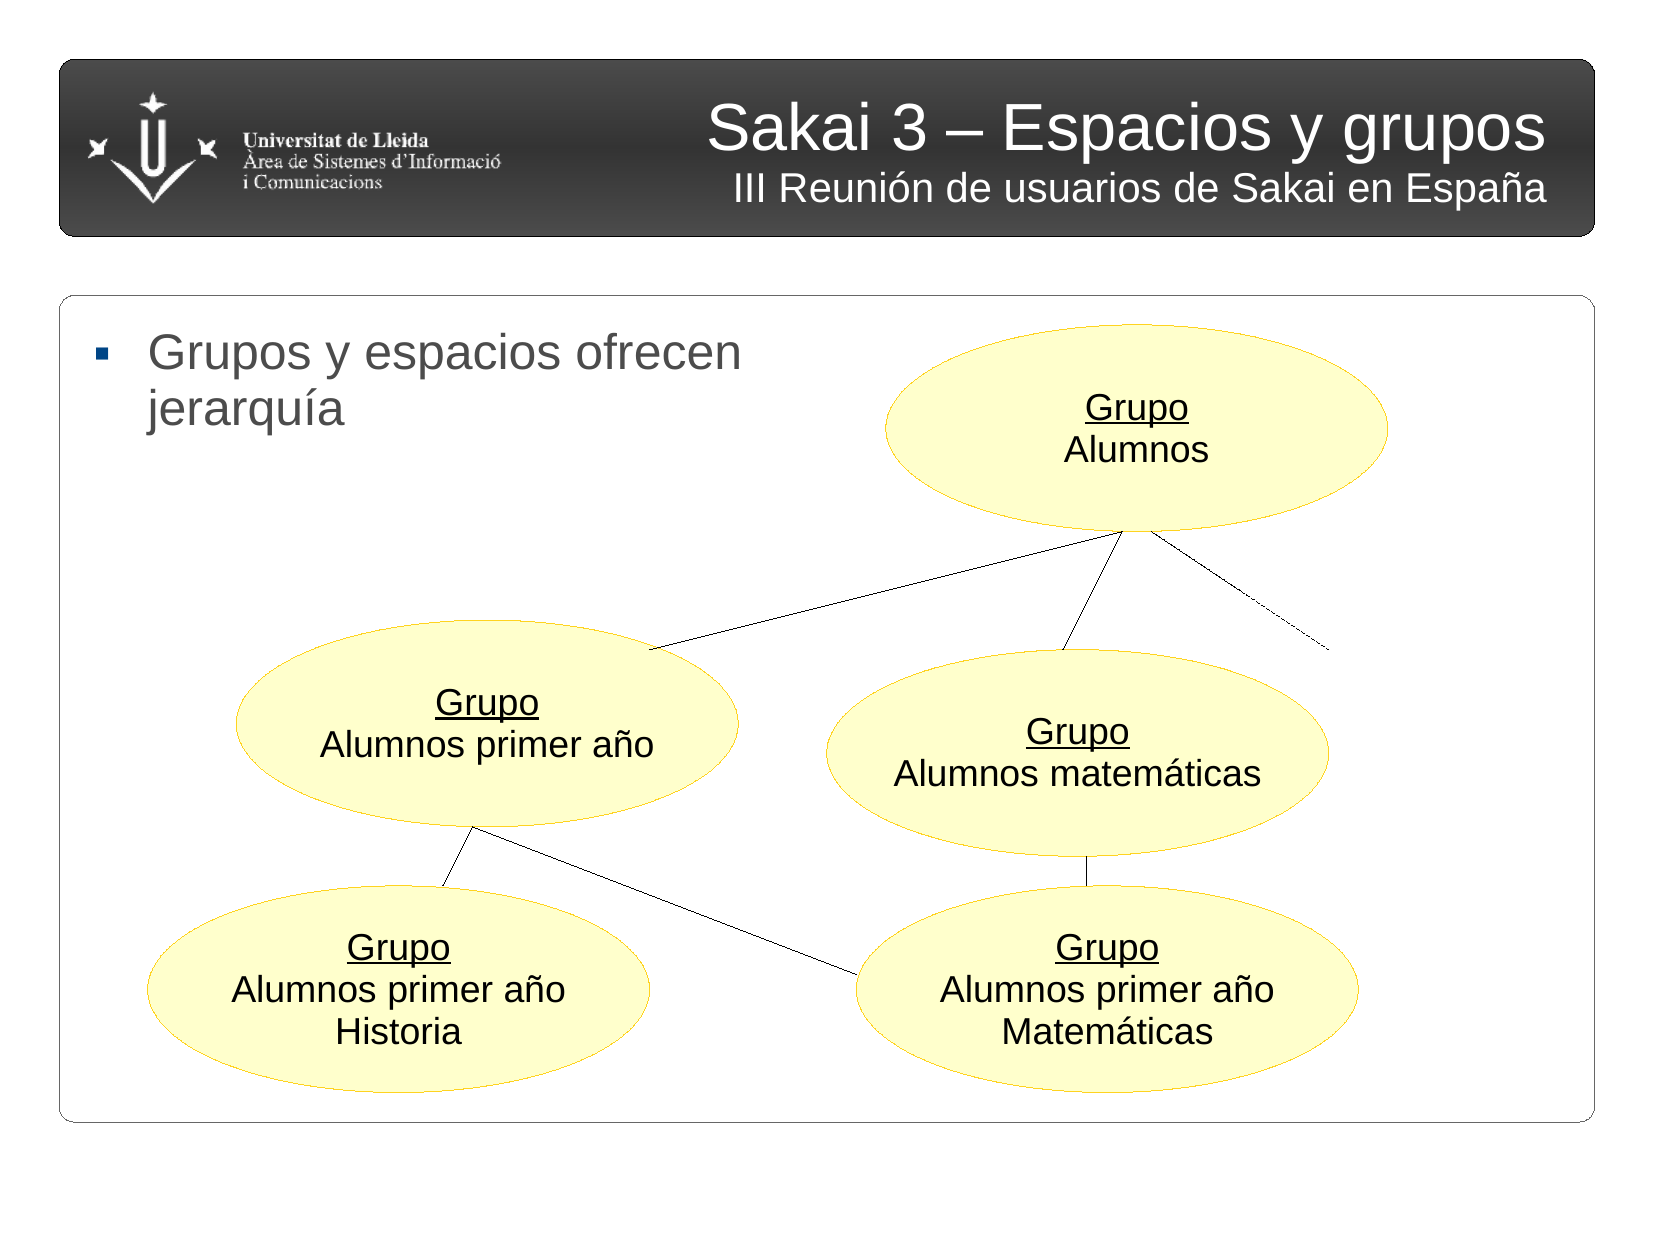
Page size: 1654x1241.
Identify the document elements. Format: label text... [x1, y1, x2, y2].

text_box Grupo Alumnos matemáticas [826, 649, 1329, 857]
text_box Grupo Alumnos primer año [236, 620, 739, 827]
text_box Grupo Alumnos primer año Historia [147, 885, 650, 1093]
text_box Grupo Alumnos primer año Matemáticas [856, 885, 1359, 1093]
title Sakai 3 – Espacios y grupos III Reunión de usuarios de Sakai en España [501, 84, 1548, 218]
list Grupos y espacios ofrecen jerarquía [76, 324, 945, 1108]
text_box Grupo Alumnos [885, 324, 1388, 532]
picture [64, 75, 530, 225]
